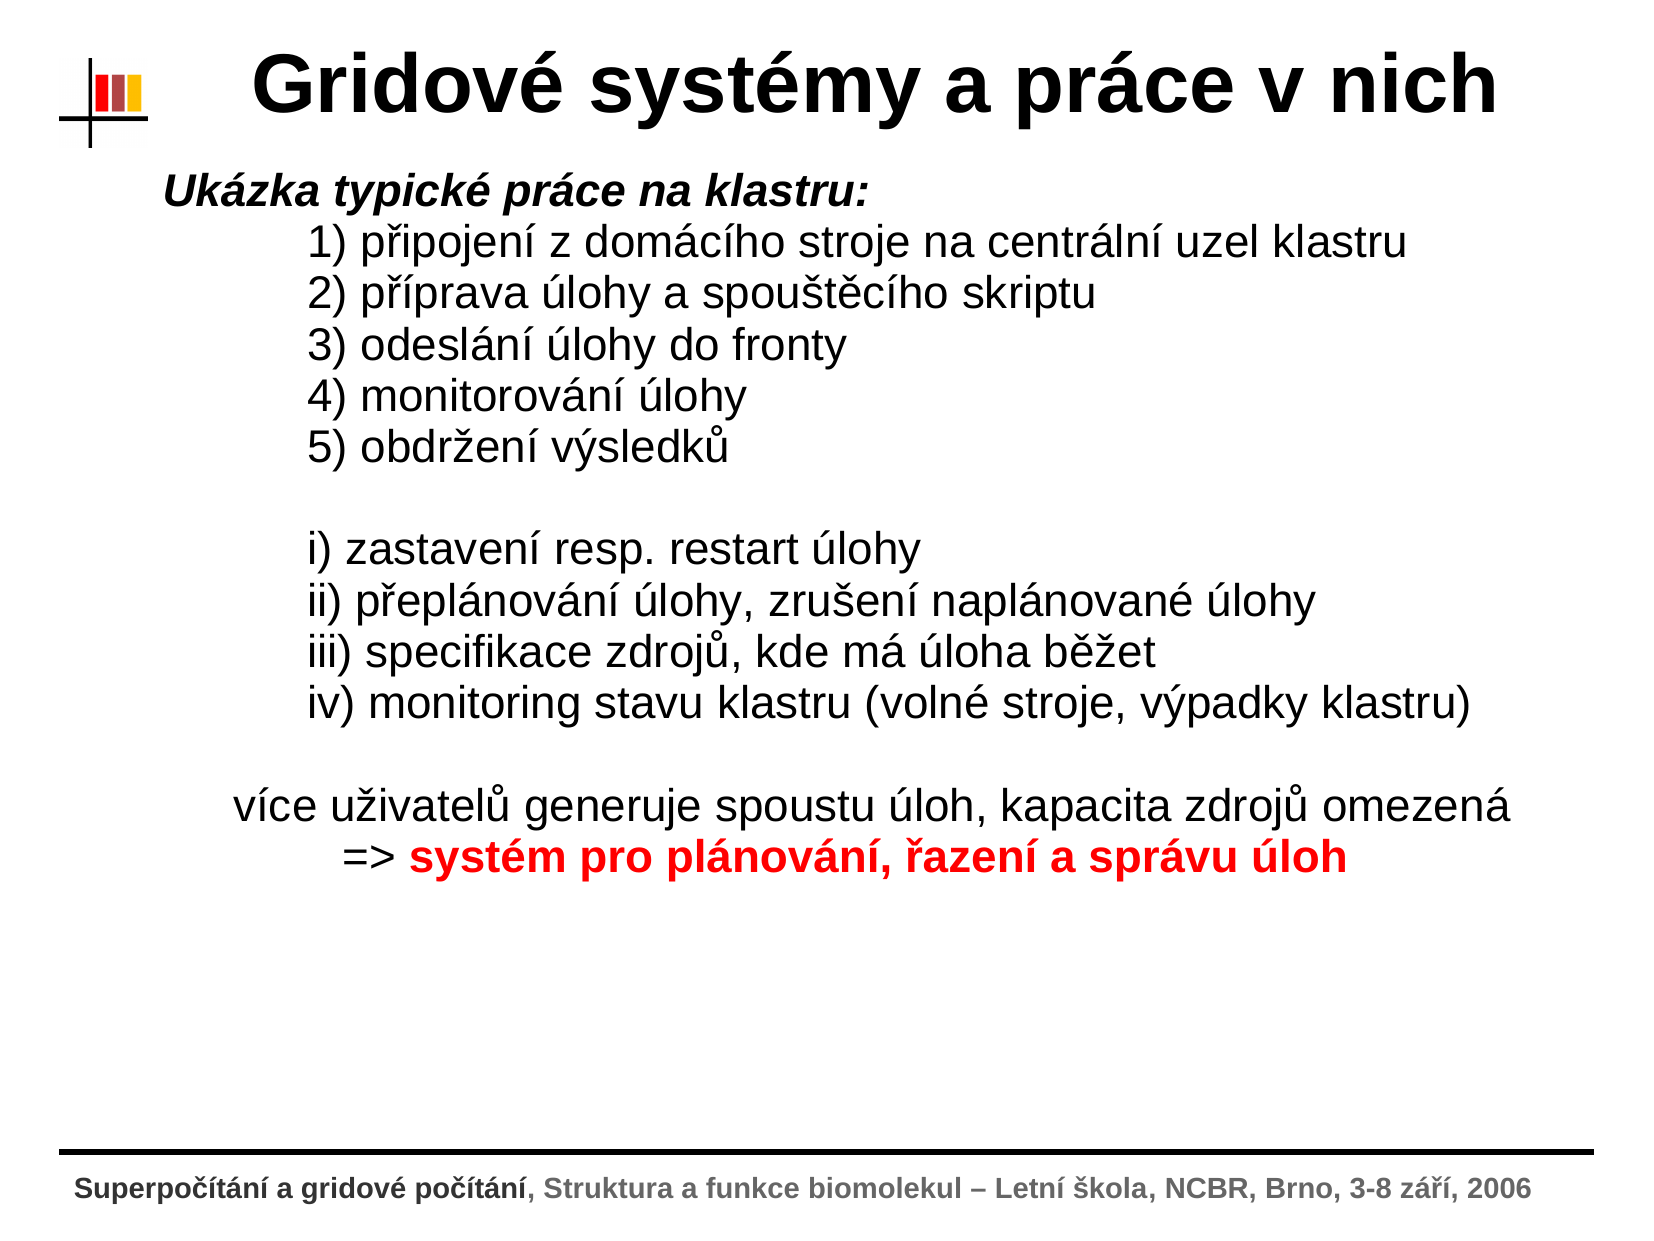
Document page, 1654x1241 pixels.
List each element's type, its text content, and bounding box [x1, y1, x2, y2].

text_box Gridové systémy a práce v nich [236, 29, 1626, 171]
picture [59, 58, 148, 148]
text_box Ukázka typické práce na klastru: 1) připojení z domácího stroje na centrální uzel klastru 2) příprava úlohy a spouštěcího skriptu 3) odeslání úlohy do fronty 4) monitorování úlohy 5) obdržení výsledků i) zastavení resp. restart úlohy ii) přeplánování úlohy, zrušení naplánované úlohy iii) specifikace zdrojů, kde má úloha běžet iv) monitoring stavu klastru (volné stroje, výpadky klastru) více uživatelů generuje spoustu úloh, kapacita zdrojů omezená => systém pro plánování, řazení a správu úloh [147, 157, 1625, 1195]
text_box Superpočítání a gridové počítání, Struktura a funkce biomolekul – Letní škola, NCBR, Brno, 3-8 září, 2006 [59, 1151, 1558, 1214]
